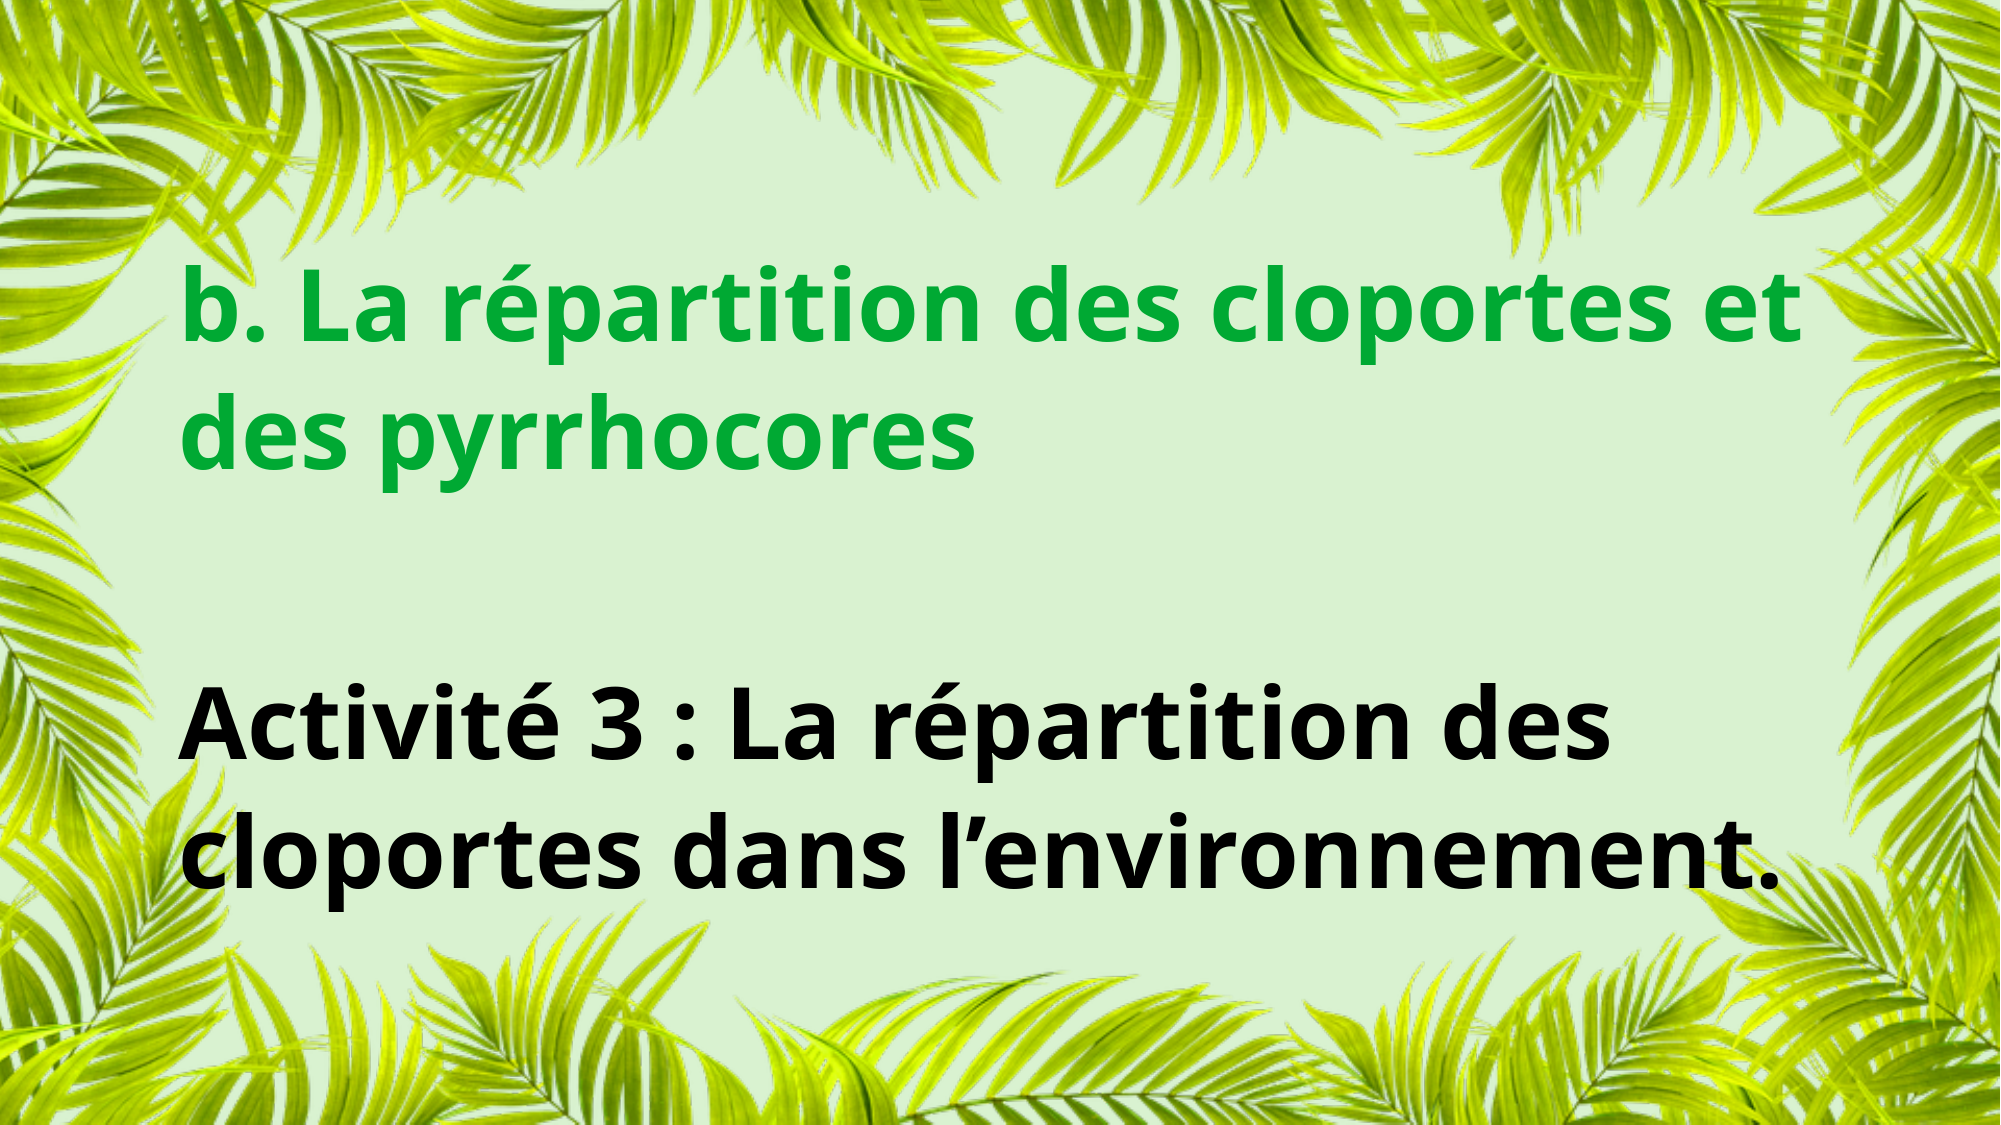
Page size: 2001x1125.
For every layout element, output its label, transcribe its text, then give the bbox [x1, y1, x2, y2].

picture [0, 0, 2000, 1125]
text_box b. La répartition des cloportes et des pyrrhocores Activité 3 : La répartition des cloportes dans l’environnement. [163, 225, 1890, 916]
